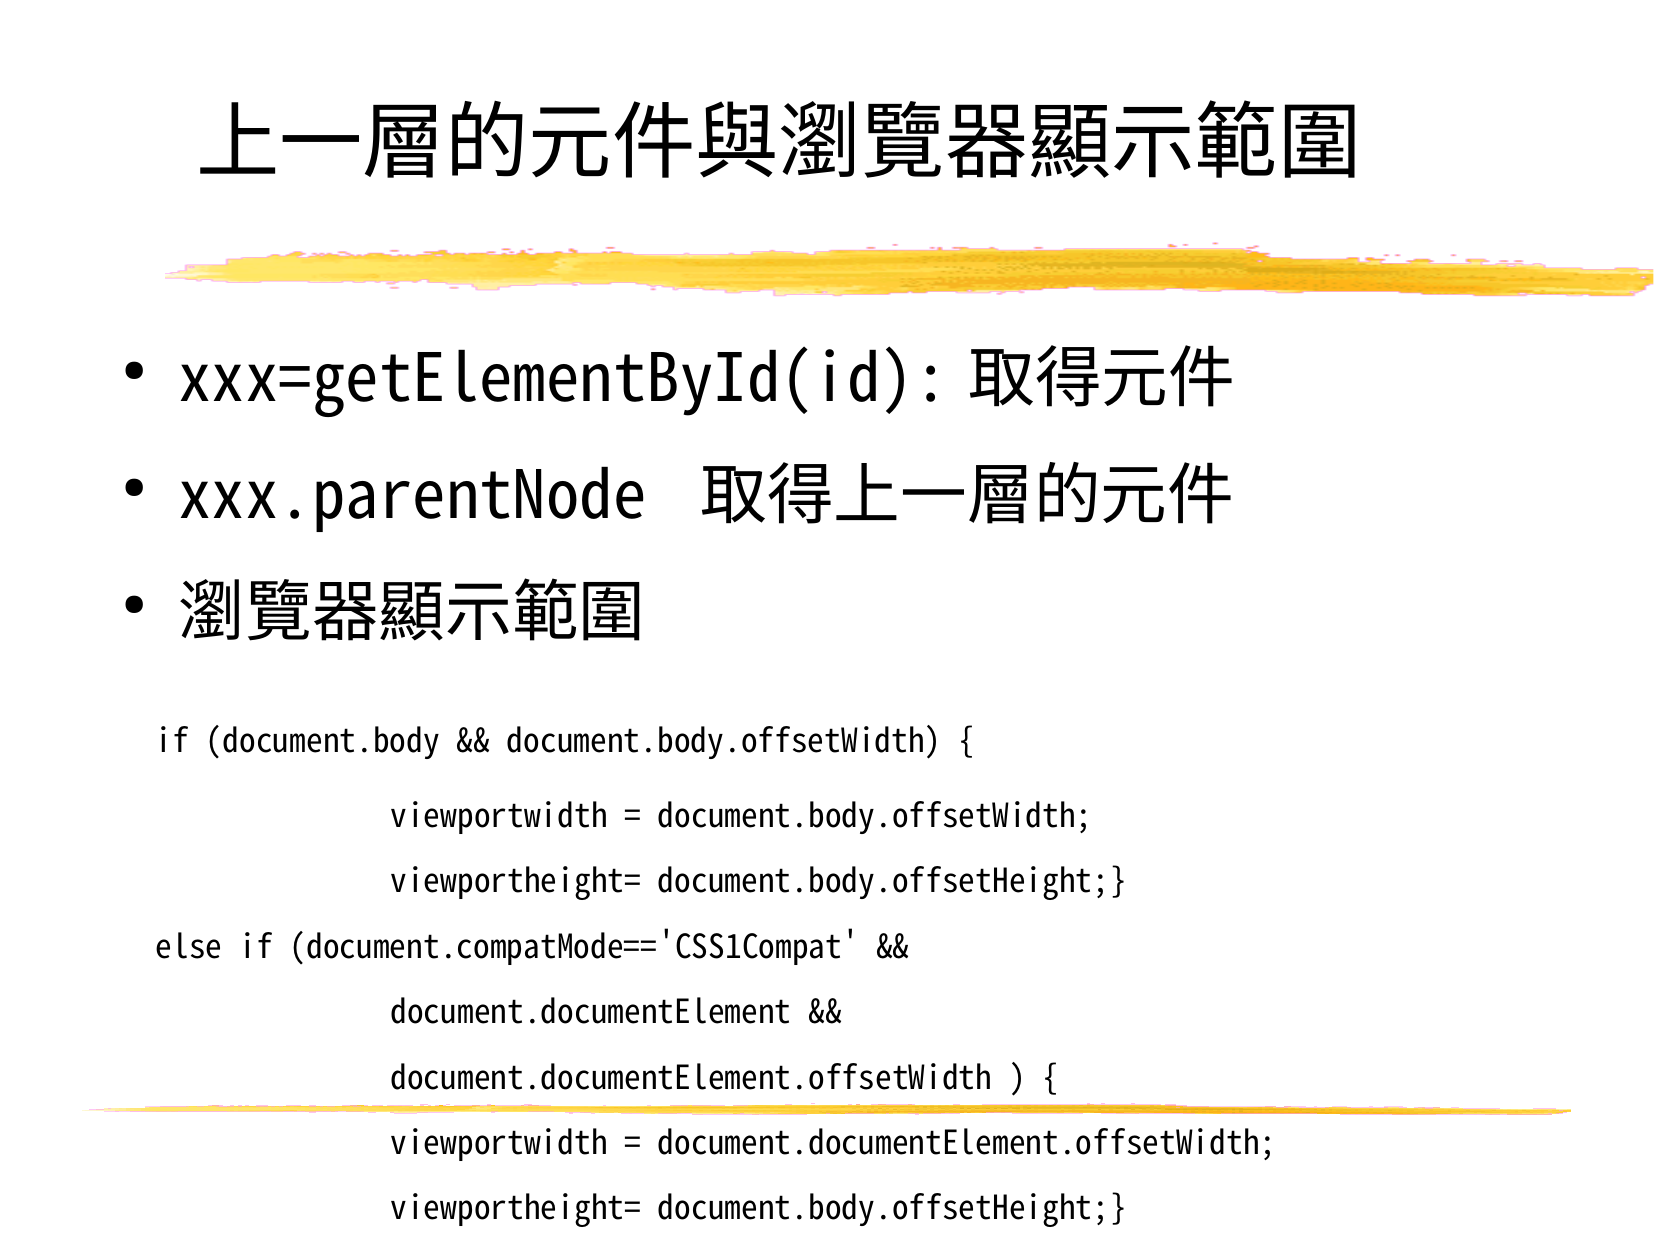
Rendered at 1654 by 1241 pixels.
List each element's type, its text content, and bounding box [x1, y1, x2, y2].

title 上一層的元件與瀏覽器顯示範圍 [76, 28, 1482, 235]
picture [165, 237, 1654, 308]
list xxx=getElementById(id):取得元件 xxx.parentNode 取得上一層的元件 瀏覽器顯示範圍 if (document.body && document.body.offsetWidth) { viewportwidth = document.body.offsetWidth; viewportheight= document.body.offsetHeight;} else if (document.compatMode=='CSS1Compat' && document.documentElement && document.documentElement.offsetWidth ) { viewportwidth = document.documentElement.offsetWidth; viewportheight= document.body.offsetHeight;} else if (typeof window.innerWidth != 'undefined') { viewportwidth = window.innerWidth; viewportheight = window.innerHeight;} [122, 318, 1528, 1241]
picture [82, 1102, 122, 1117]
picture [1528, 1102, 1571, 1117]
